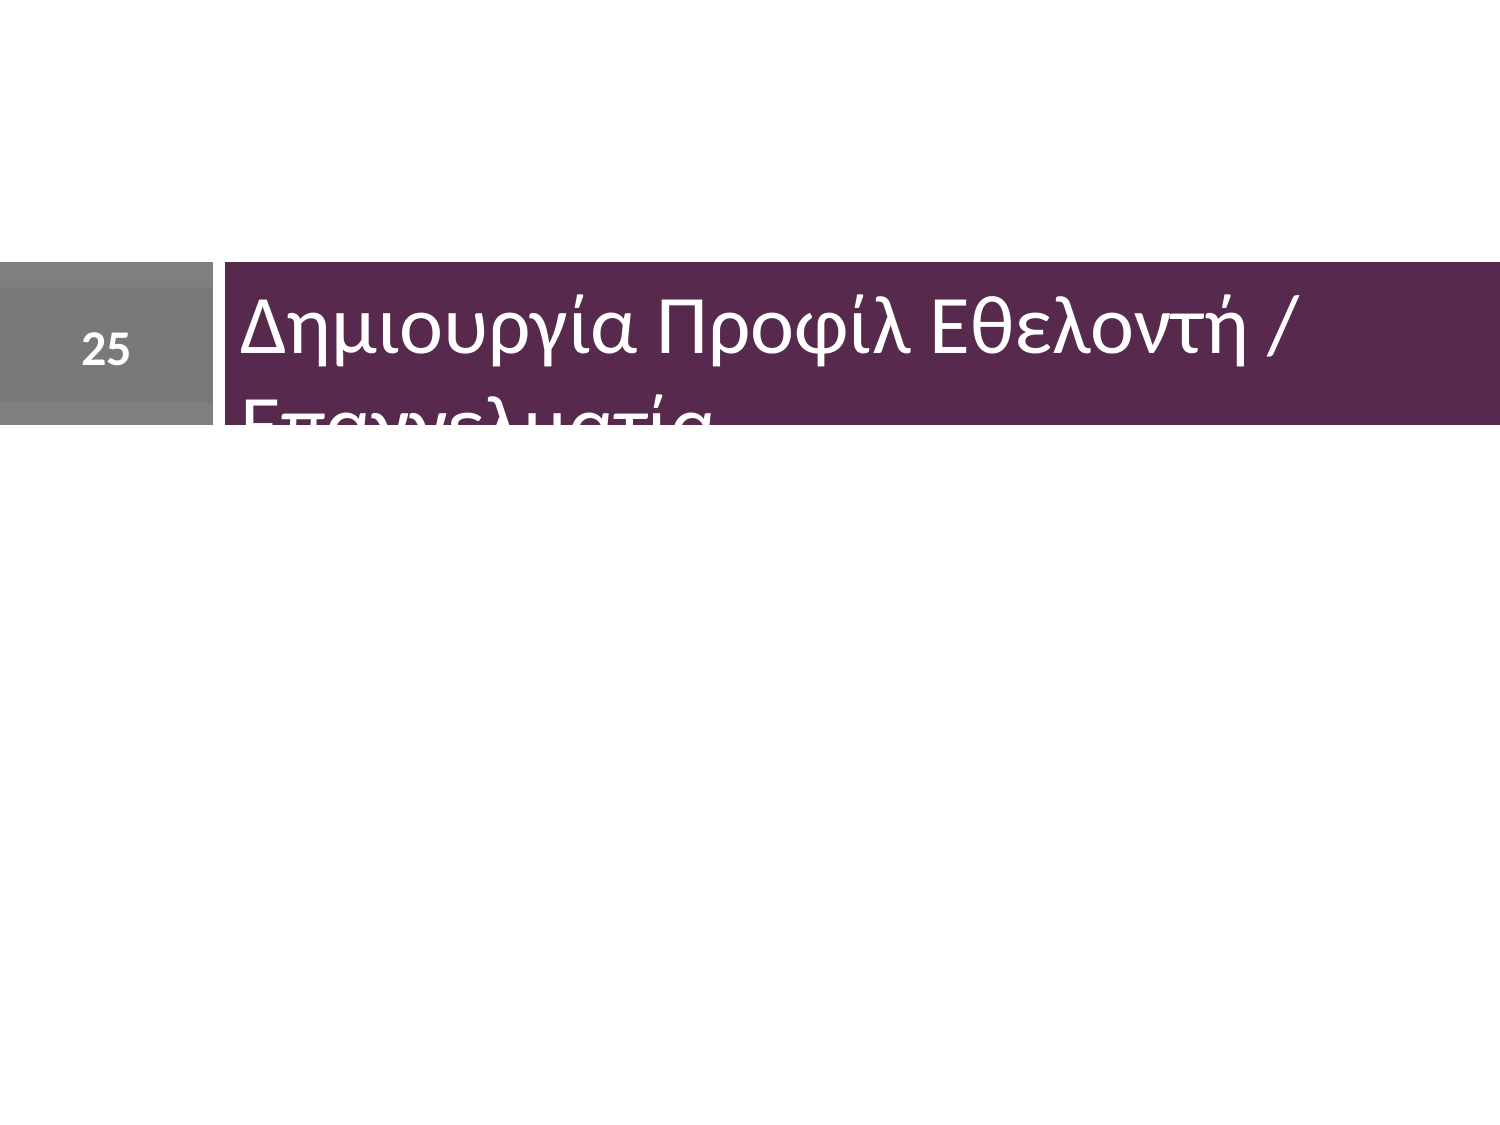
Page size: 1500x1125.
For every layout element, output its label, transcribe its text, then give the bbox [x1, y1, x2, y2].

title Δημιουργία Προφίλ Εθελοντή / Επαγγελματία [225, 262, 1476, 426]
text_box [0, 287, 213, 403]
